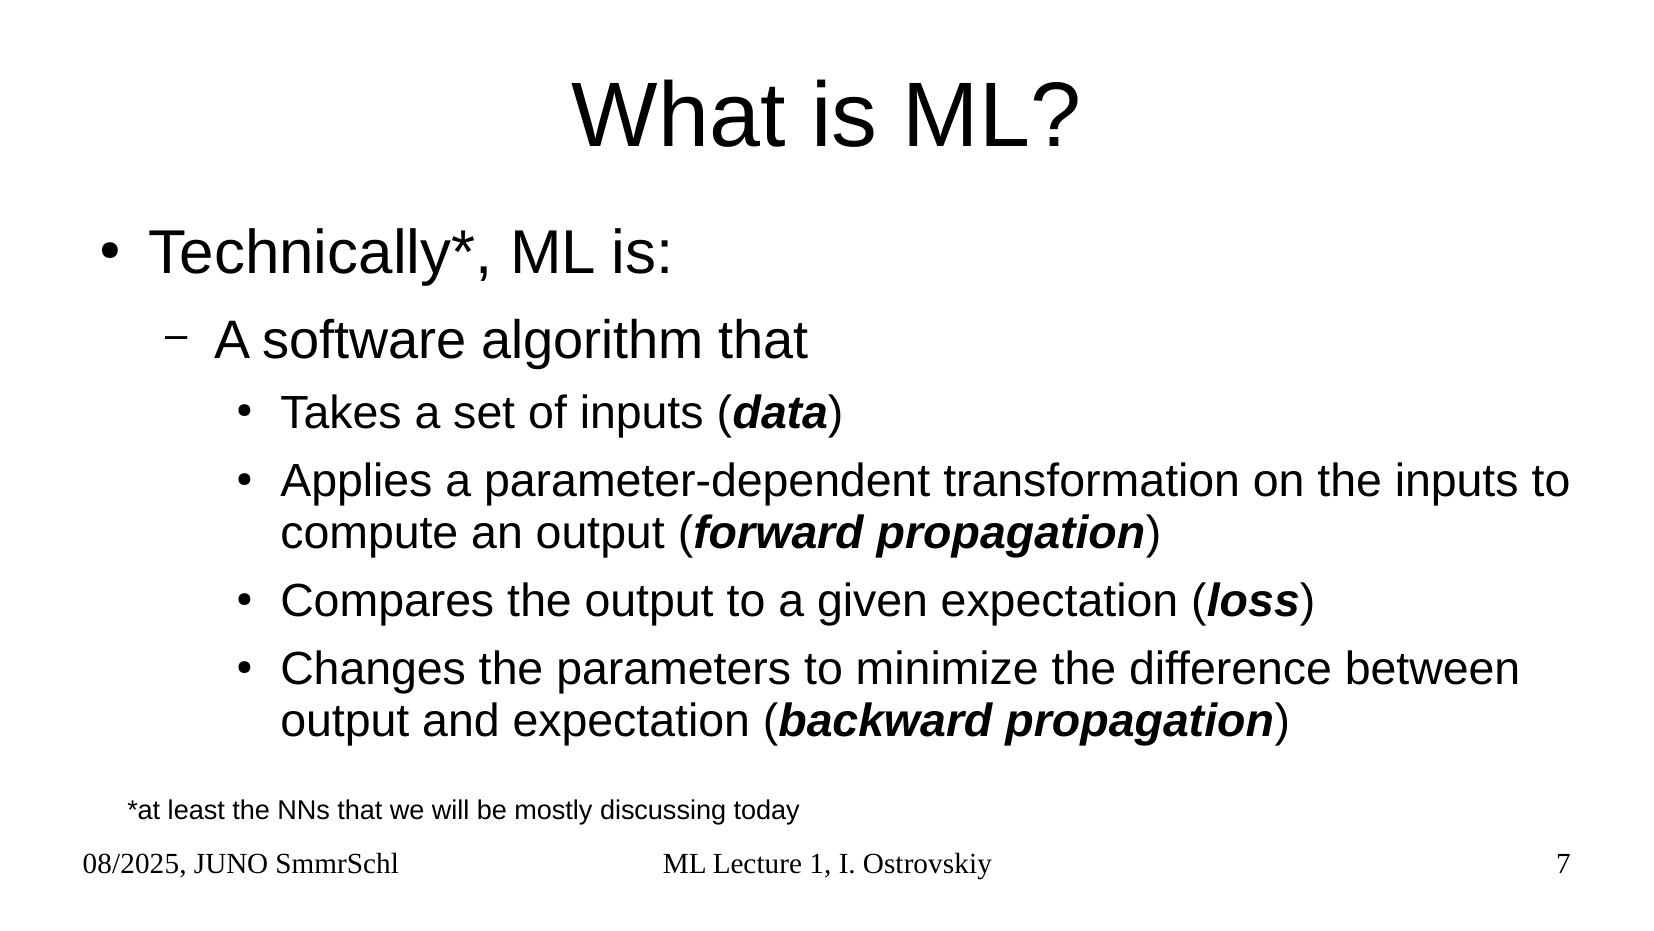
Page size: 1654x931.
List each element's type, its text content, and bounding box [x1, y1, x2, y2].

title What is ML? [82, 37, 1571, 193]
list Technically*, ML is: A software algorithm that Takes a set of inputs (data) Applies a parameter-dependent transformation on the inputs to compute an output (forward propagation) Compares the output to a given expectation (loss) Changes the parameters to minimize the difference between output and expectation (backward propagation) [82, 217, 1571, 758]
text_box *at least the NNs that we will be mostly discussing today [112, 787, 815, 833]
